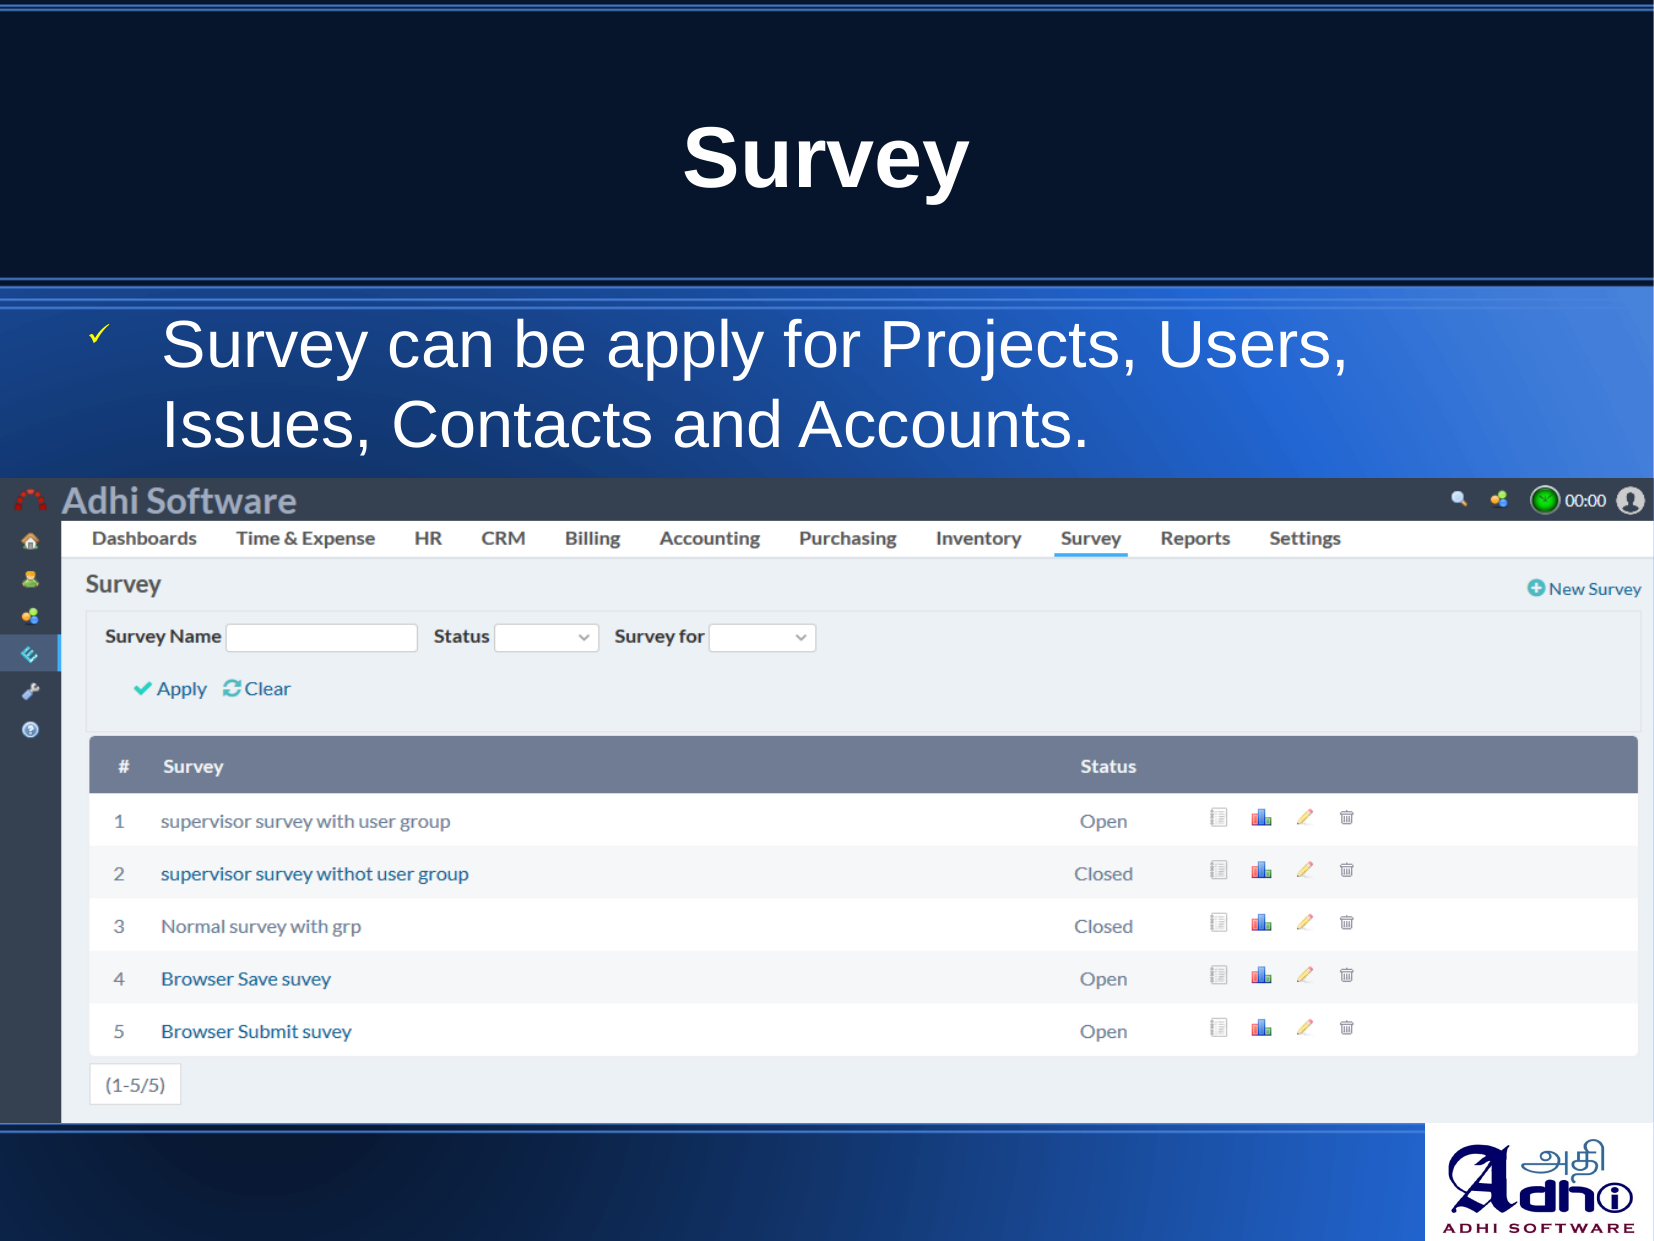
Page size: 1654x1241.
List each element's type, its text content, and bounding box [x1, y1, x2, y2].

title Survey [82, 49, 1571, 257]
picture [0, 0, 1654, 1241]
list Survey can be apply for Projects, Users, Issues, Contacts and Accounts. [86, 300, 1575, 478]
